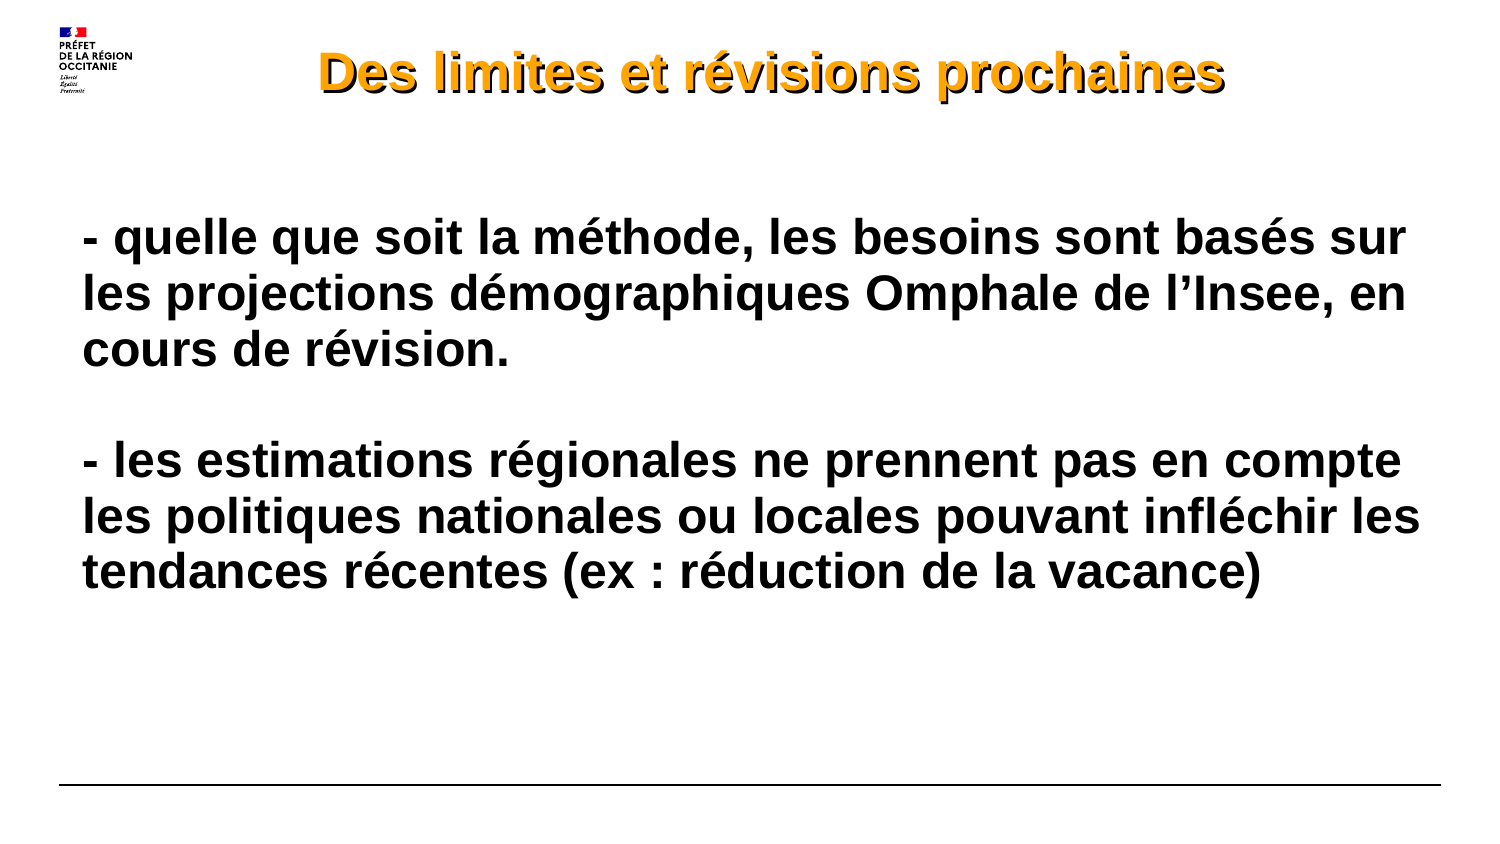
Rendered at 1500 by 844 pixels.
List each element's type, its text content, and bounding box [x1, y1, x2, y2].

text_box - quelle que soit la méthode, les besoins sont basés sur les projections démographiques Omphale de l’Insee, en cours de révision. - les estimations régionales ne prennent pas en compte les politiques nationales ou locales pouvant infléchir les tendances récentes (ex : réduction de la vacance) [82, 153, 1453, 844]
title Des limites et révisions prochaines [118, 0, 1441, 153]
